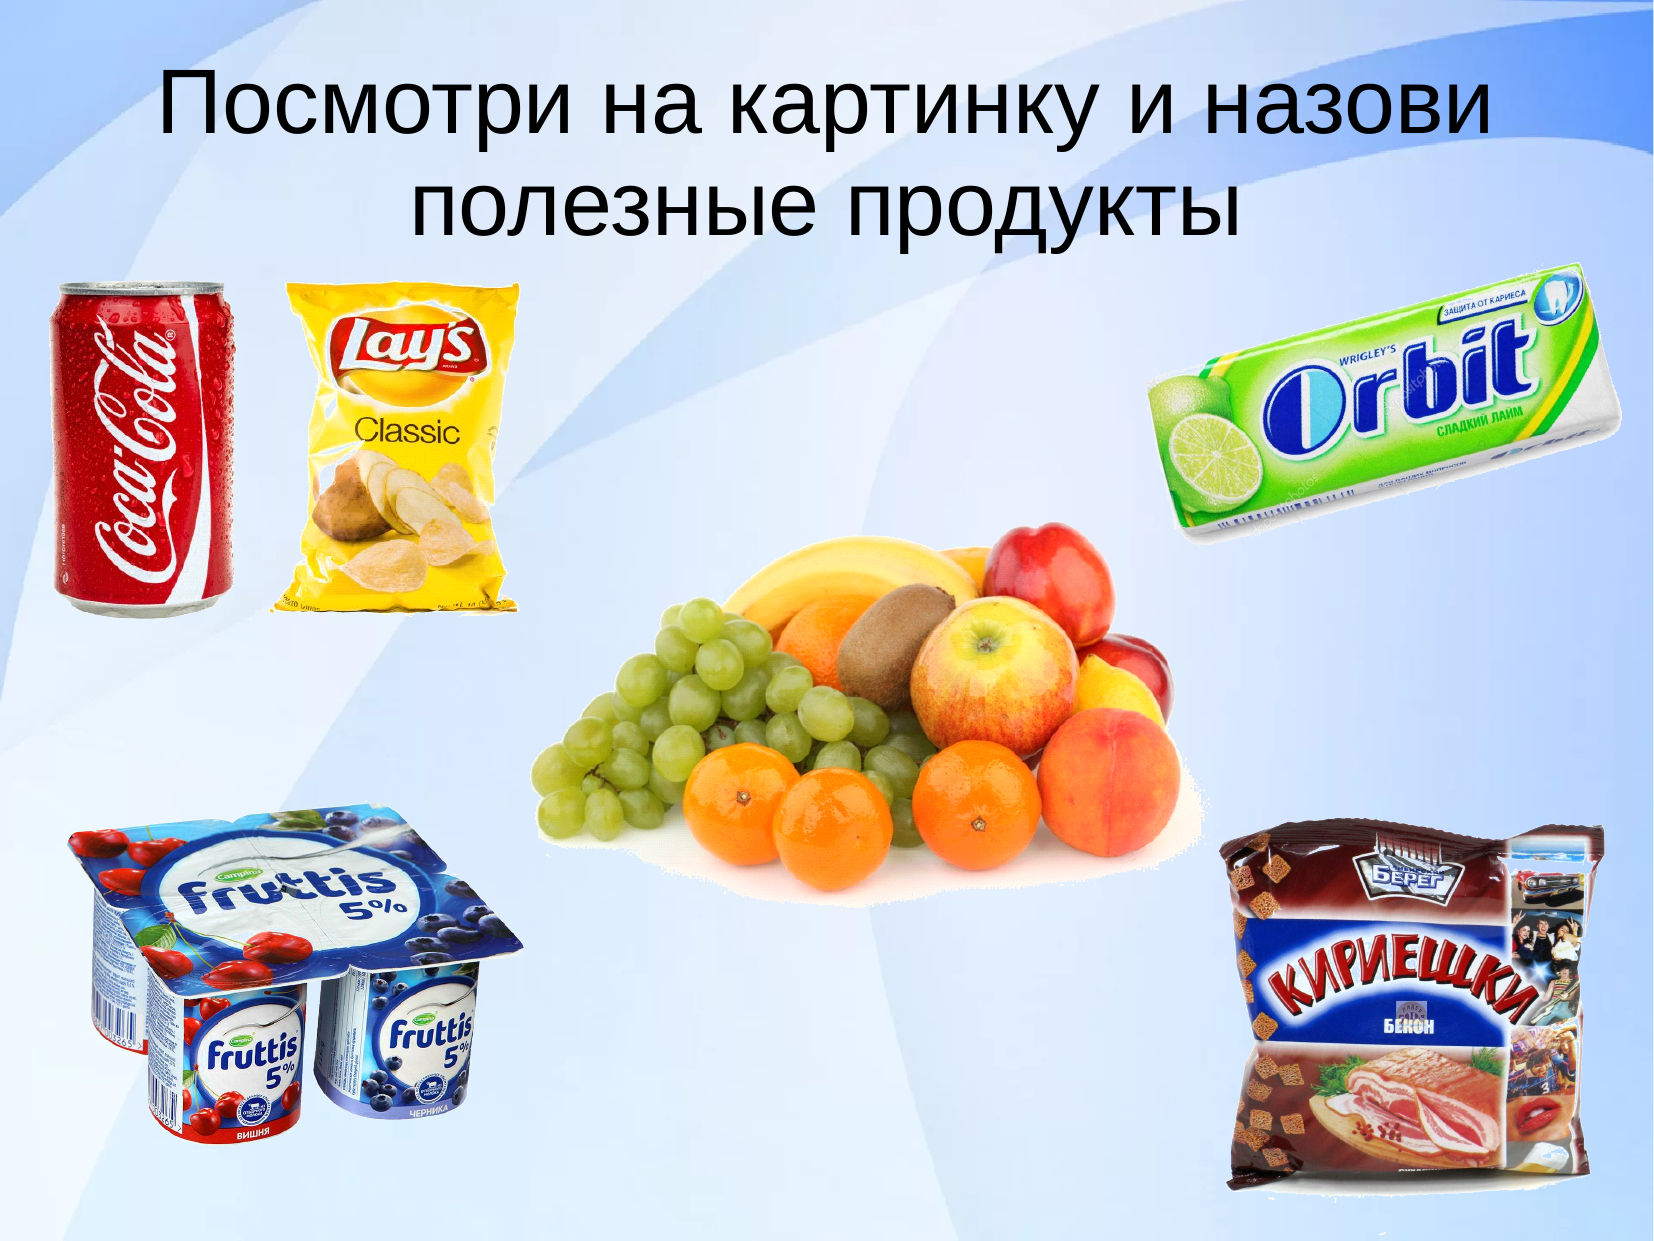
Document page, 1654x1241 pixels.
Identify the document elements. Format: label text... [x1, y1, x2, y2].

title Посмотри на картинку и назови полезные продукты [82, 49, 1571, 257]
picture [0, 0, 1654, 1241]
